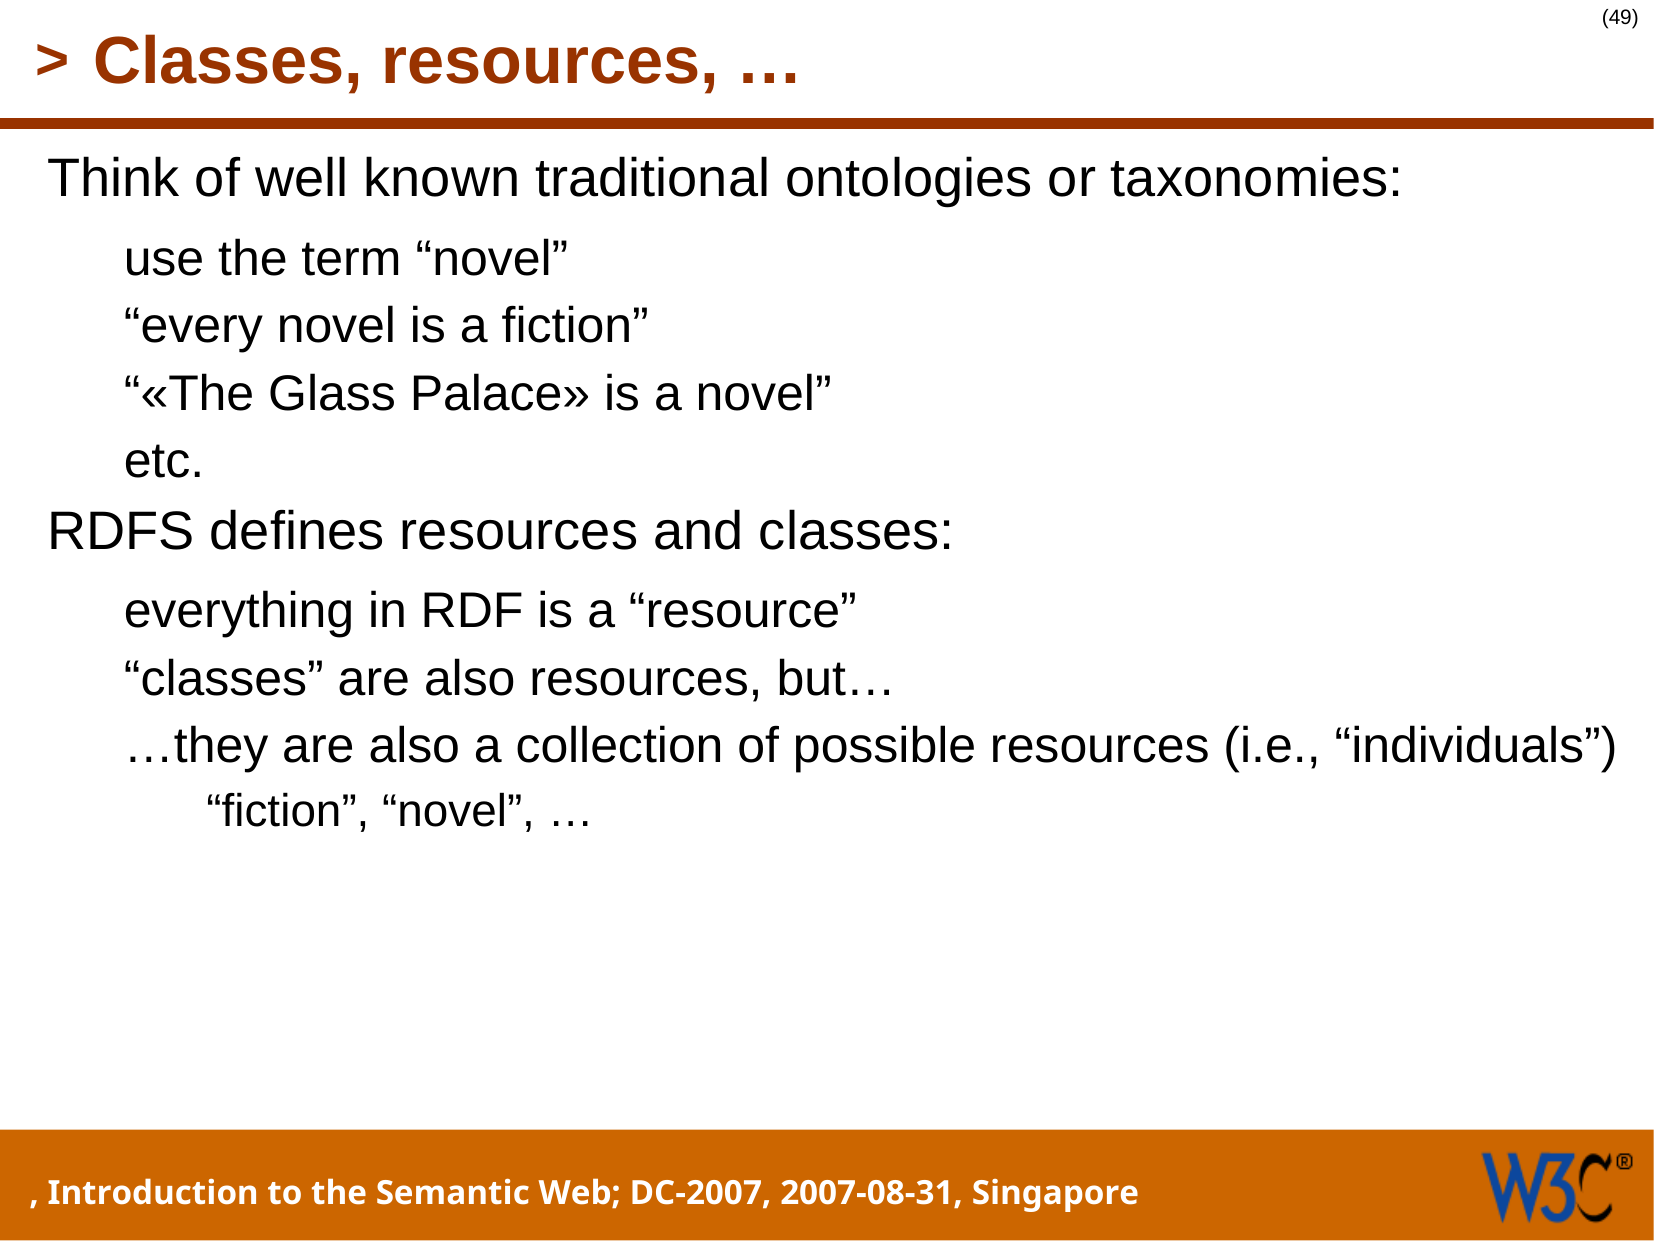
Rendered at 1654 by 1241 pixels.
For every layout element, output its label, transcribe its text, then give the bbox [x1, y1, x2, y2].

list Think of well known traditional ontologies or taxonomies: use the term “novel” “every novel is a fiction” “«The Glass Palace» is a novel” etc. RDFS defines resources and classes: everything in RDF is a “resource” “classes” are also resources, but… …they are also a collection of possible resources (i.e., “individuals”) “fiction”, “novel”, … [29, 147, 1624, 1119]
title Classes, resources, … [93, 7, 1493, 111]
picture [1477, 1149, 1639, 1228]
